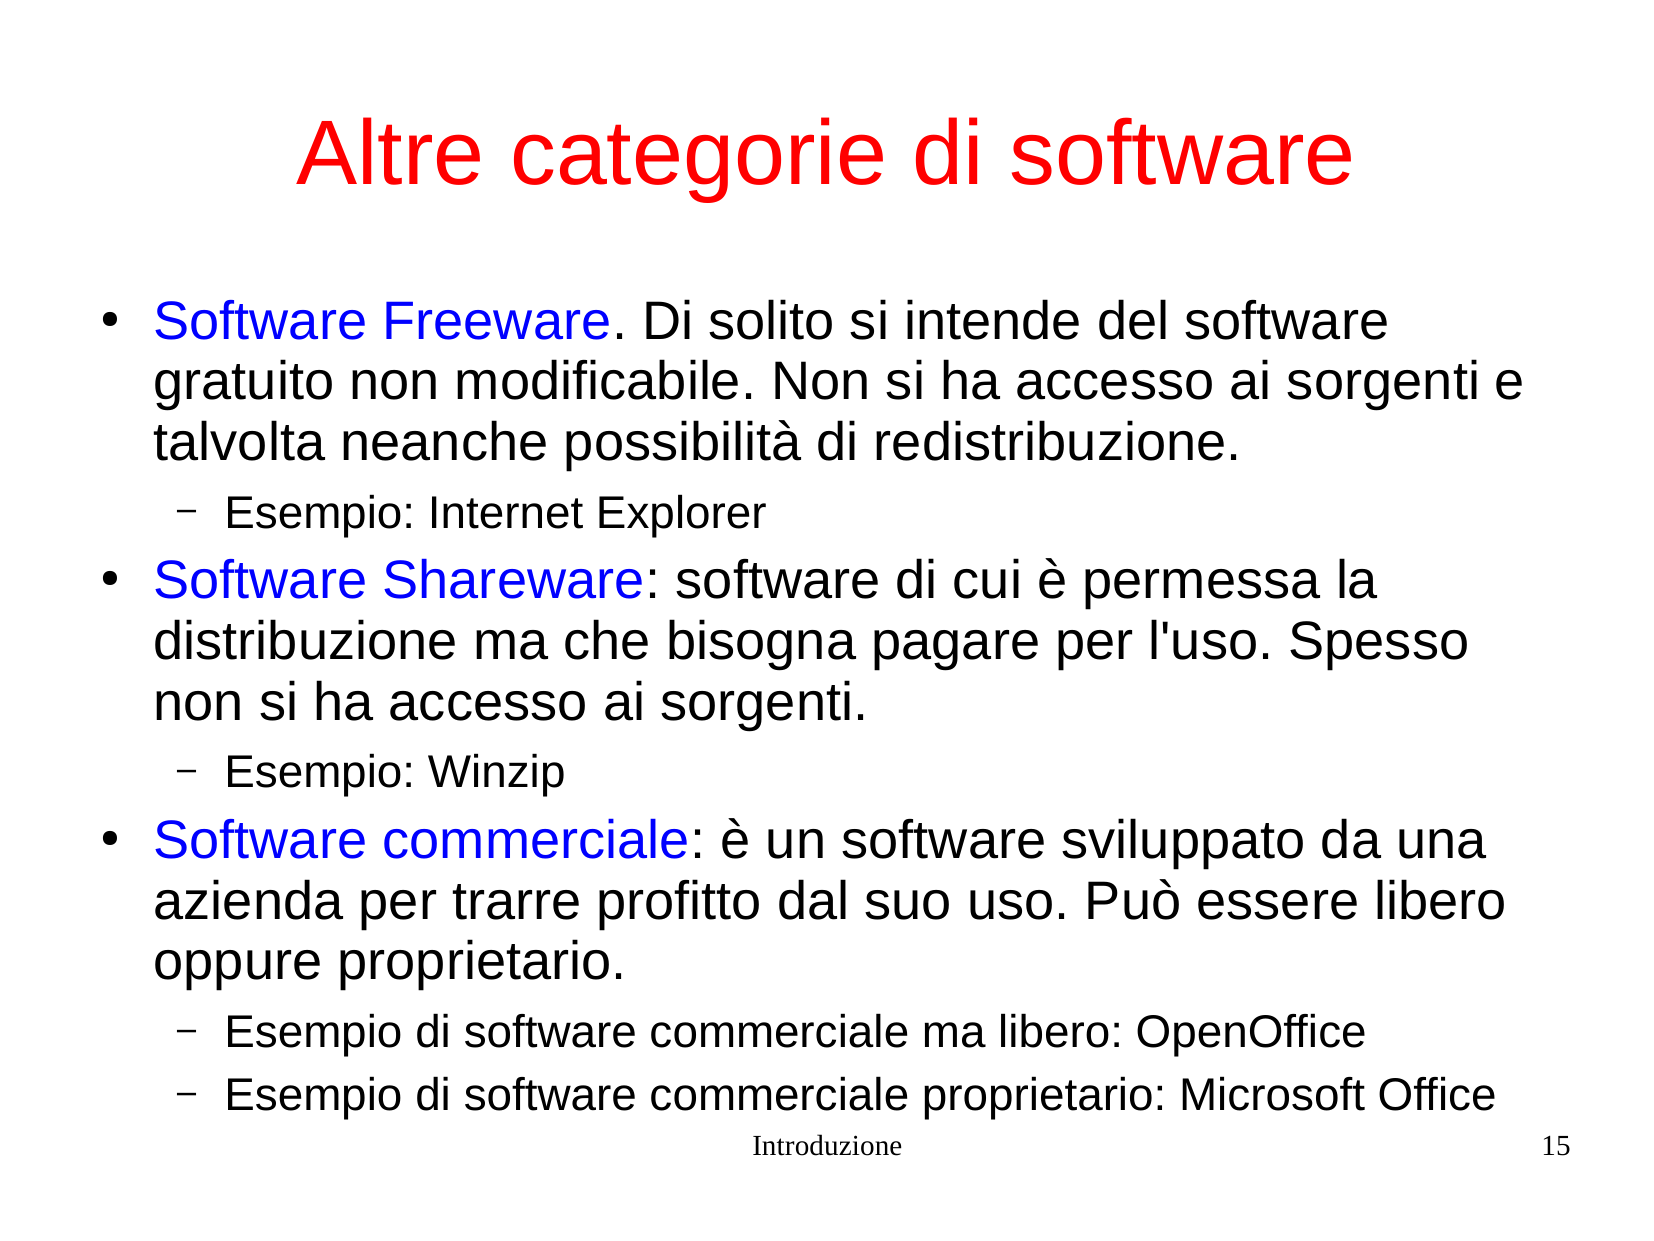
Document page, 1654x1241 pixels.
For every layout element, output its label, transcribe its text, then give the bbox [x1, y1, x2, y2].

title Altre categorie di software [82, 49, 1571, 257]
list Software Freeware. Di solito si intende del software gratuito non modificabile. Non si ha accesso ai sorgenti e talvolta neanche possibilità di redistribuzione. Esempio: Internet Explorer Software Shareware: software di cui è permessa la distribuzione ma che bisogna pagare per l'uso. Spesso non si ha accesso ai sorgenti. Esempio: Winzip Software commerciale: è un software sviluppato da una azienda per trarre profitto dal suo uso. Può essere libero oppure proprietario. Esempio di software commerciale ma libero: OpenOffice Esempio di software commerciale proprietario: Microsoft Office [82, 290, 1571, 1121]
